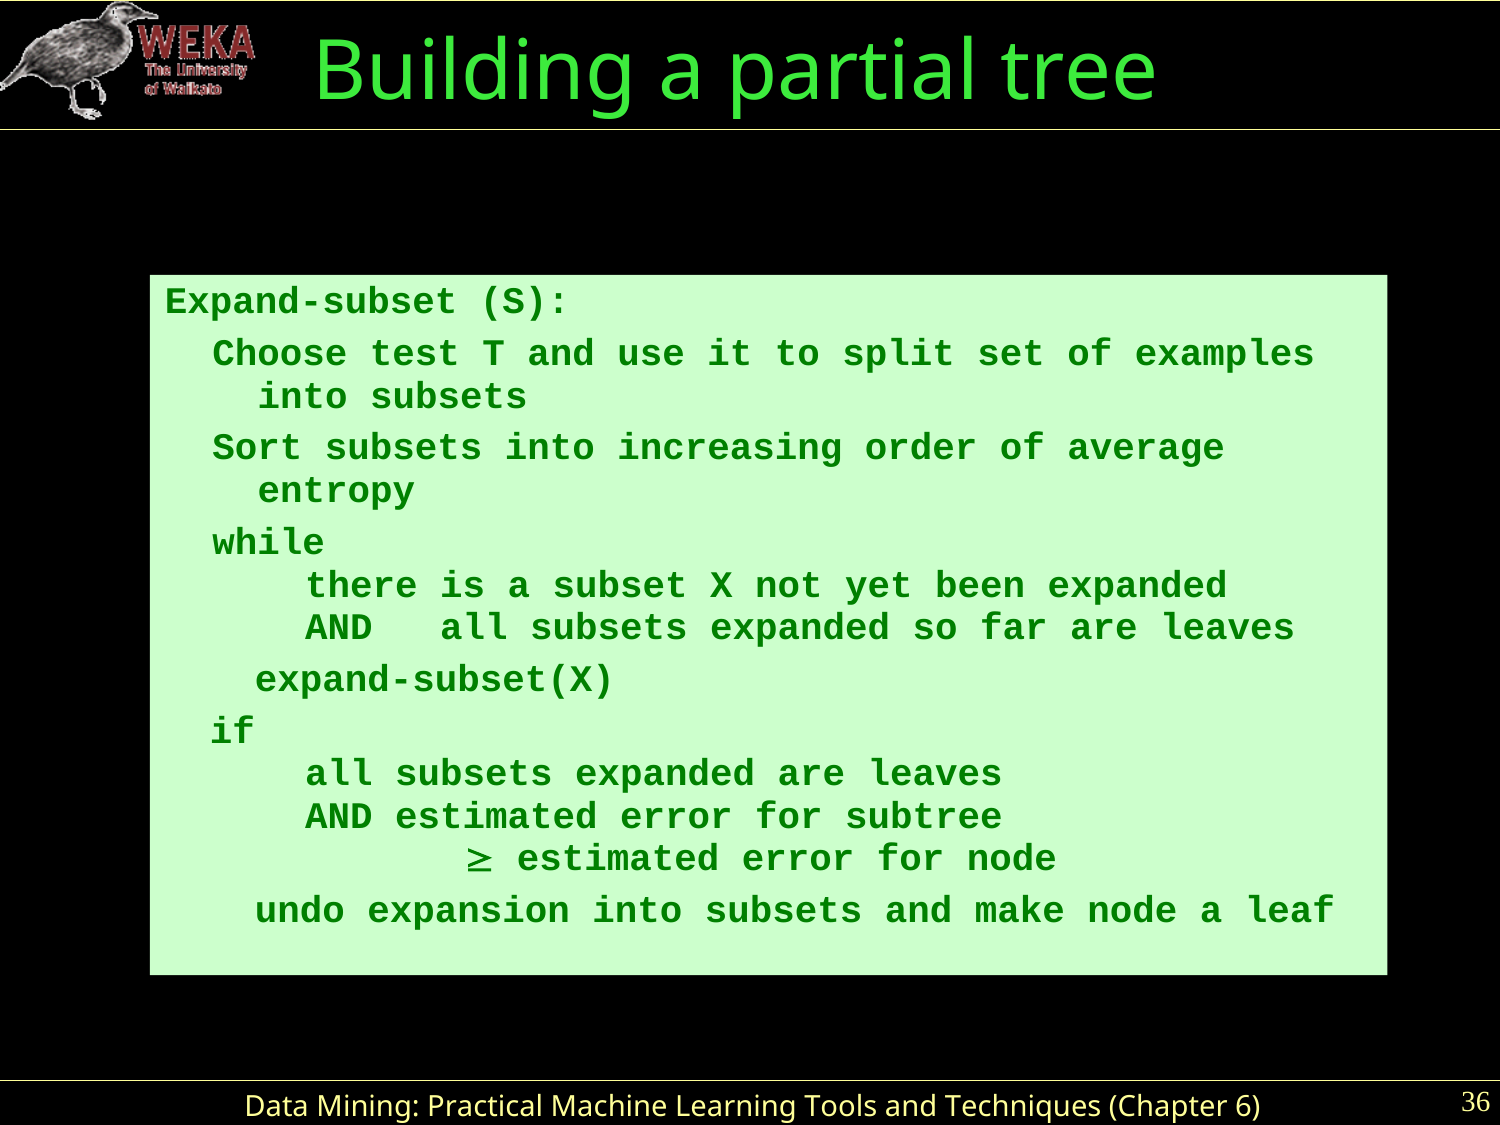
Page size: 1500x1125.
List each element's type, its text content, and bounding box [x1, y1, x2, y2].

text_box Expand-subset (S): Choose test T and use it to split set of examples into subsets Sort subsets into increasing order of average entropy while there is a subset X not yet been expanded AND all subsets expanded so far are leaves expand-subset(X) if all subsets expanded are leaves AND estimated error for subtree  estimated error for node undo expansion into subsets and make node a leaf [149, 274, 1388, 976]
title Building a partial tree [297, 0, 1500, 148]
picture [0, 1, 266, 129]
